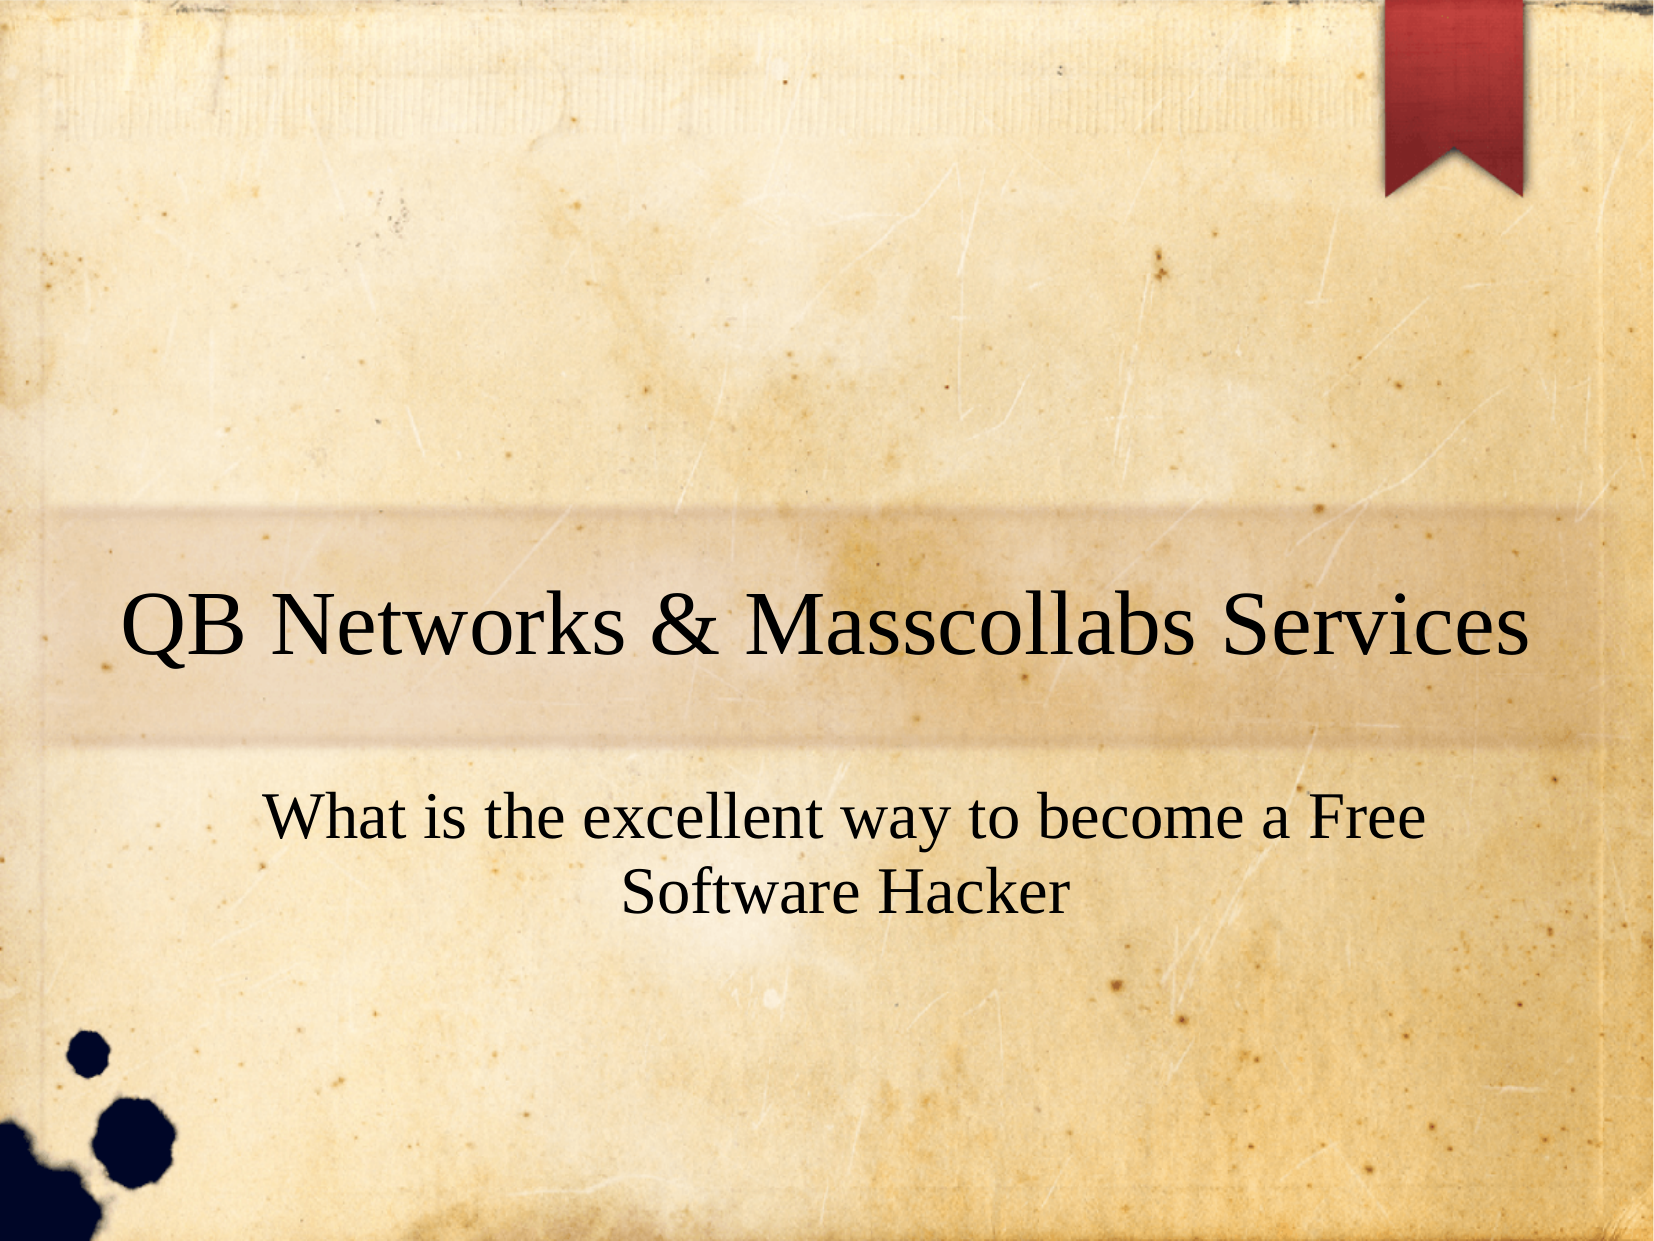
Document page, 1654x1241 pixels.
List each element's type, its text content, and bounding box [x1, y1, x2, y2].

list What is the excellent way to become a Free Software Hacker [82, 779, 1538, 1205]
picture [0, 0, 1654, 1241]
title QB Networks & Masscollabs Services [82, 519, 1571, 727]
